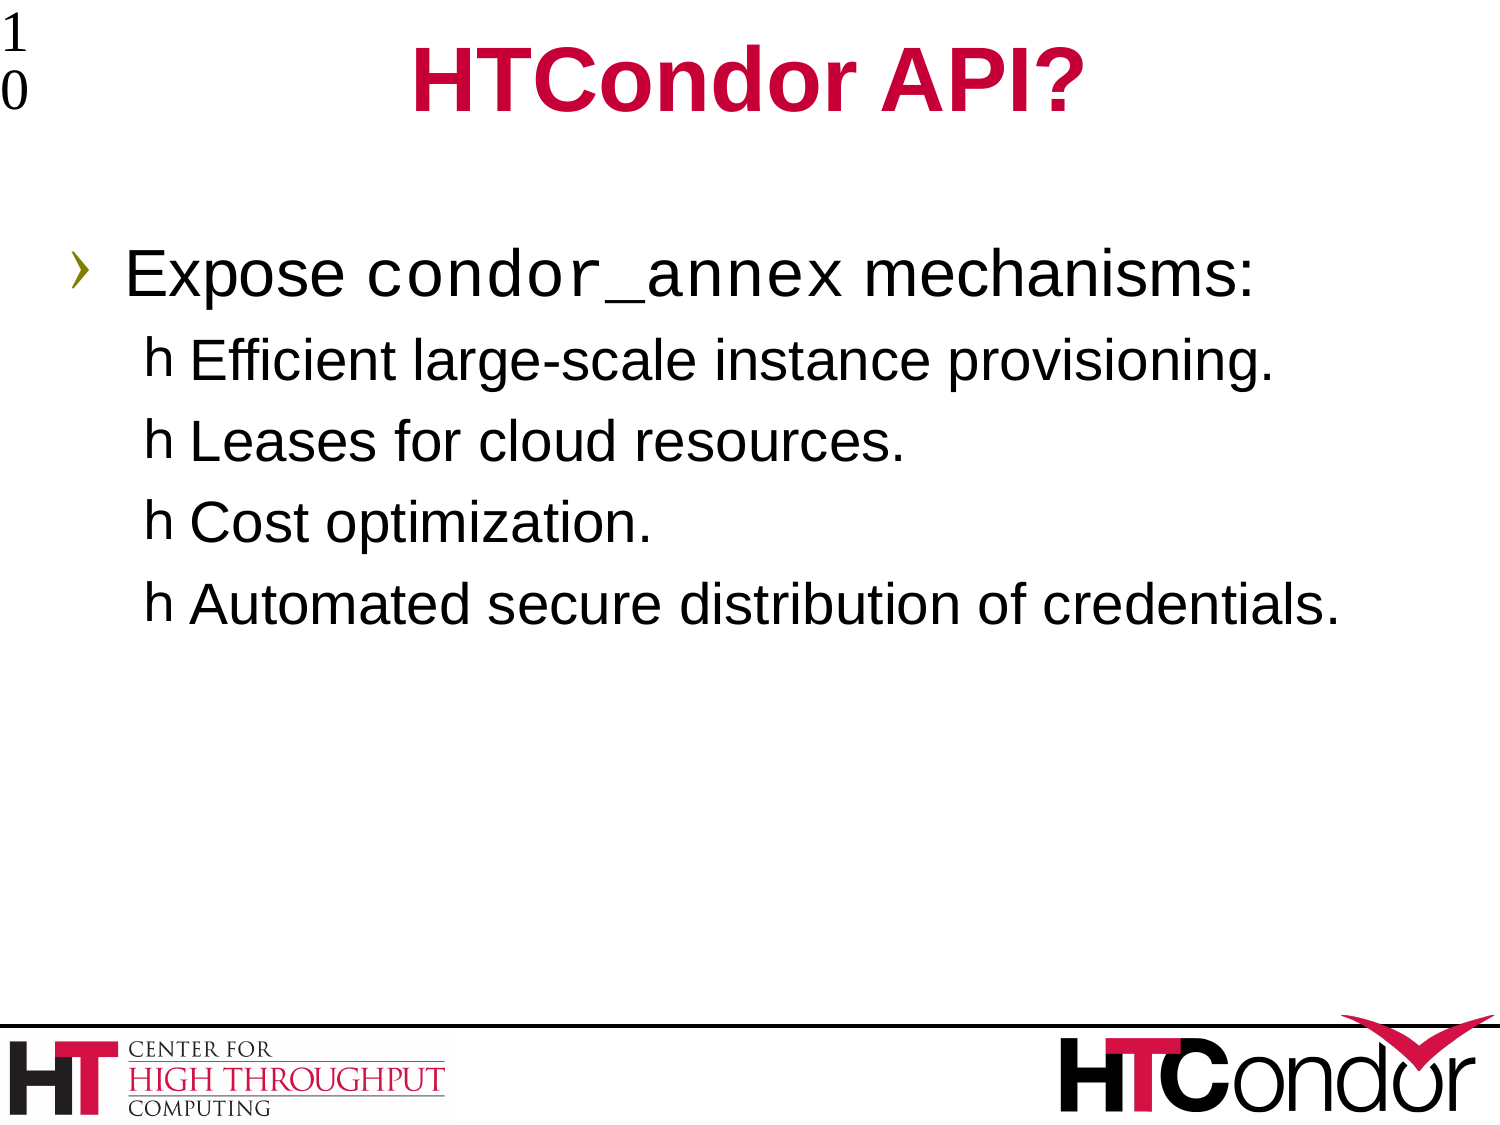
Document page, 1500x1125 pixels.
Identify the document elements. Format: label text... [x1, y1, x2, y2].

picture [0, 1029, 454, 1125]
picture [1055, 1014, 1500, 1119]
list Expose condor_annex mechanisms: Efficient large-scale instance provisioning. Leases for cloud resources. Cost optimization. Automated secure distribution of credentials. [52, 222, 1431, 916]
title HTCondor API? [0, 0, 1500, 150]
